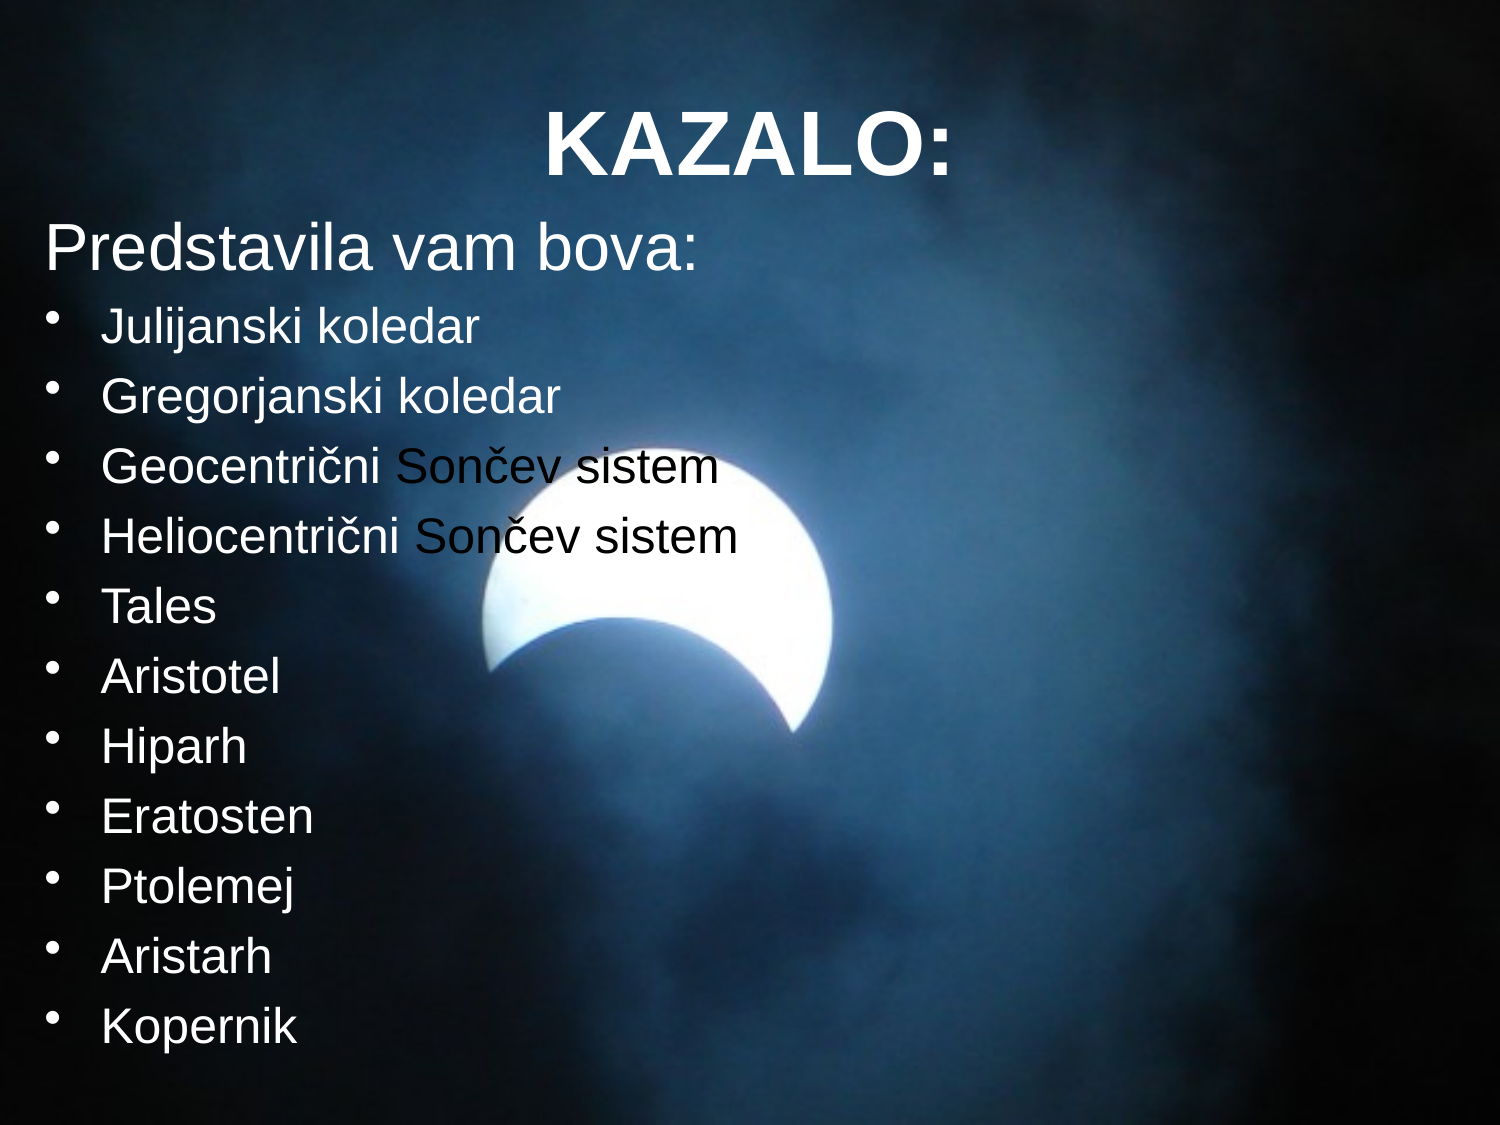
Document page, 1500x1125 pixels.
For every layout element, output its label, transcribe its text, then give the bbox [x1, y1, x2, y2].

title KAZALO: [75, 45, 1425, 196]
list Predstavila vam bova: Julijanski koledar Gregorjanski koledar Geocentrični Sončev sistem Heliocentrični Sončev sistem Tales Aristotel Hiparh Eratosten Ptolemej Aristarh Kopernik [29, 196, 1425, 1059]
picture [0, 0, 1500, 1125]
